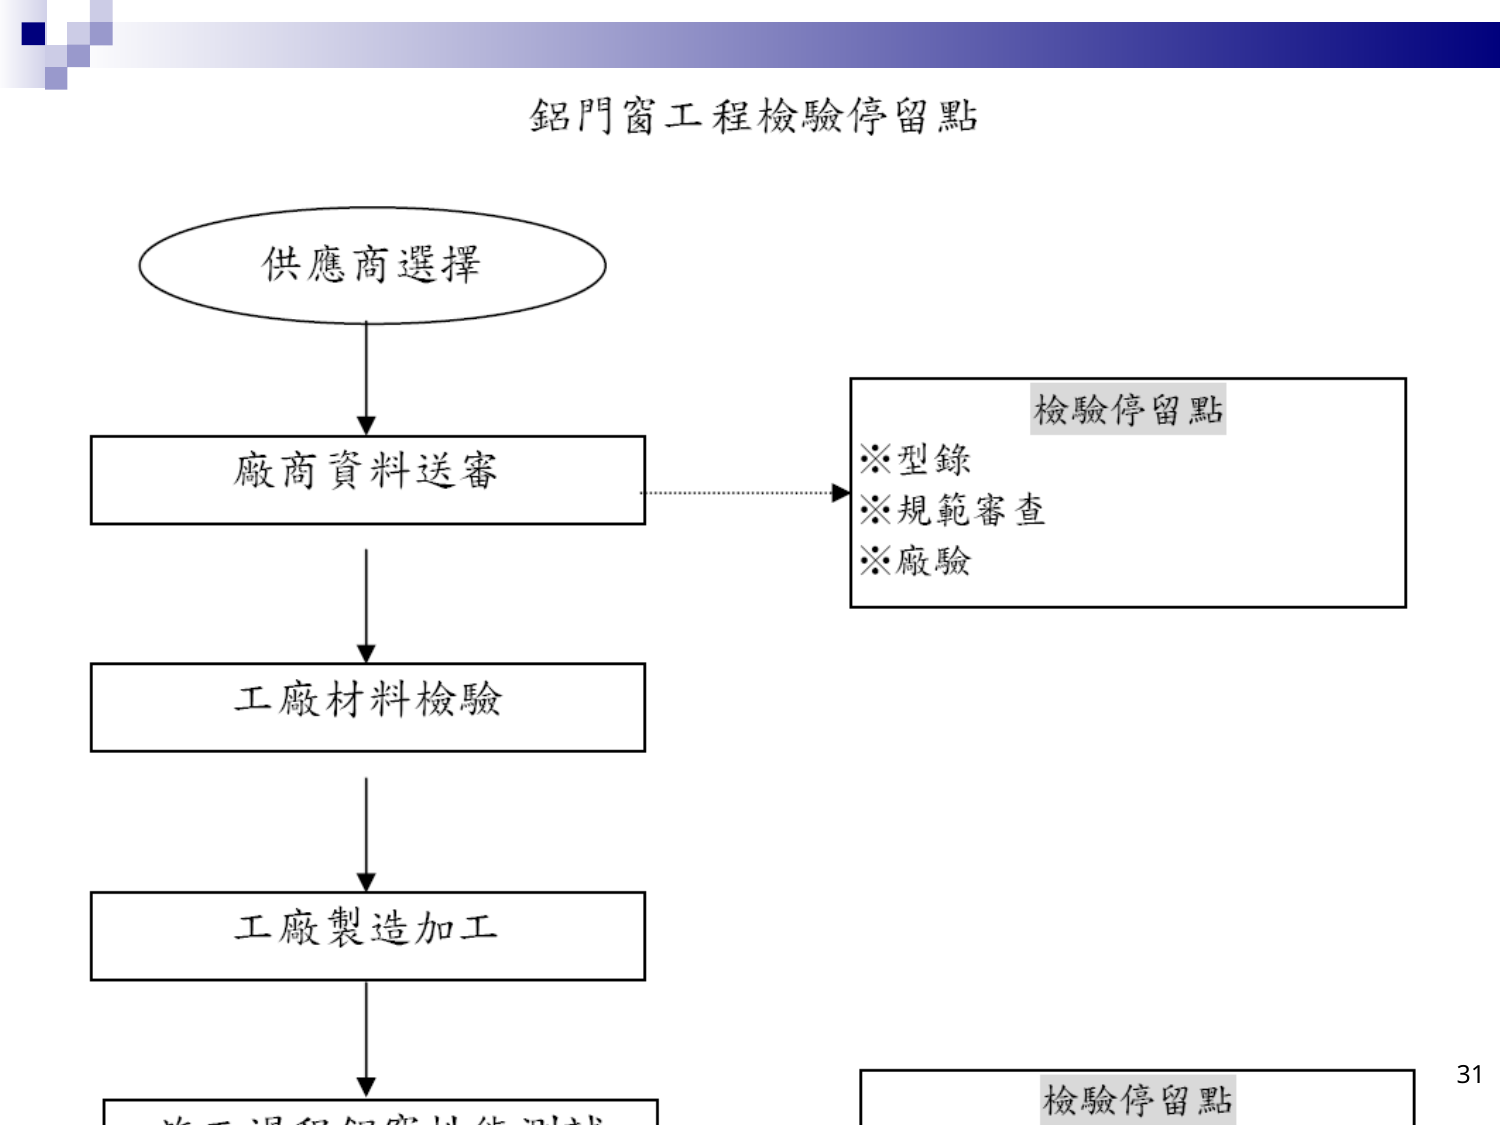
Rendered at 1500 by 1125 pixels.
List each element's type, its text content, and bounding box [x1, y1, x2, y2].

text_box <number> [1437, 1025, 1500, 1101]
picture [76, 78, 1437, 1125]
